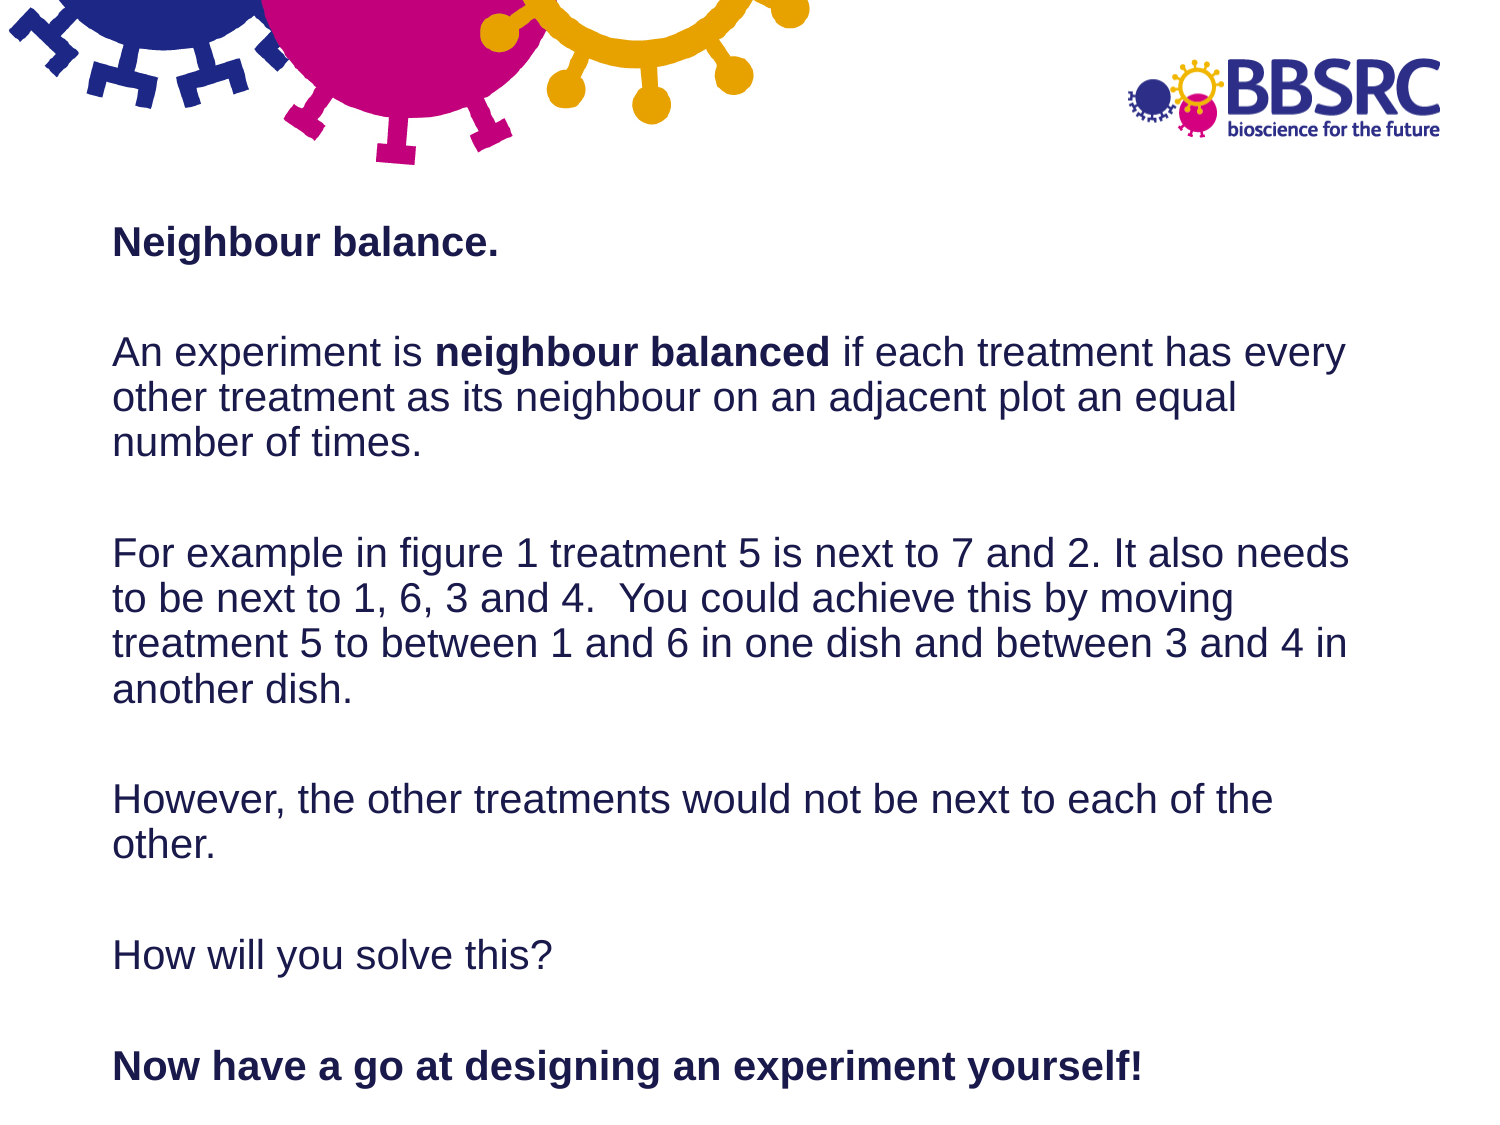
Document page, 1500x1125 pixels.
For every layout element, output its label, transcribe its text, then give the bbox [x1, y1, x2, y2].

list Neighbour balance. An experiment is neighbour balanced if each treatment has every other treatment as its neighbour on an adjacent plot an equal number of times. For example in figure 1 treatment 5 is next to 7 and 2. It also needs to be next to 1, 6, 3 and 4. You could achieve this by moving treatment 5 to between 1 and 6 in one dish and between 3 and 4 in another dish. However, the other treatments would not be next to each of the other. How will you solve this? Now have a go at designing an experiment yourself! [112, 219, 1377, 1106]
